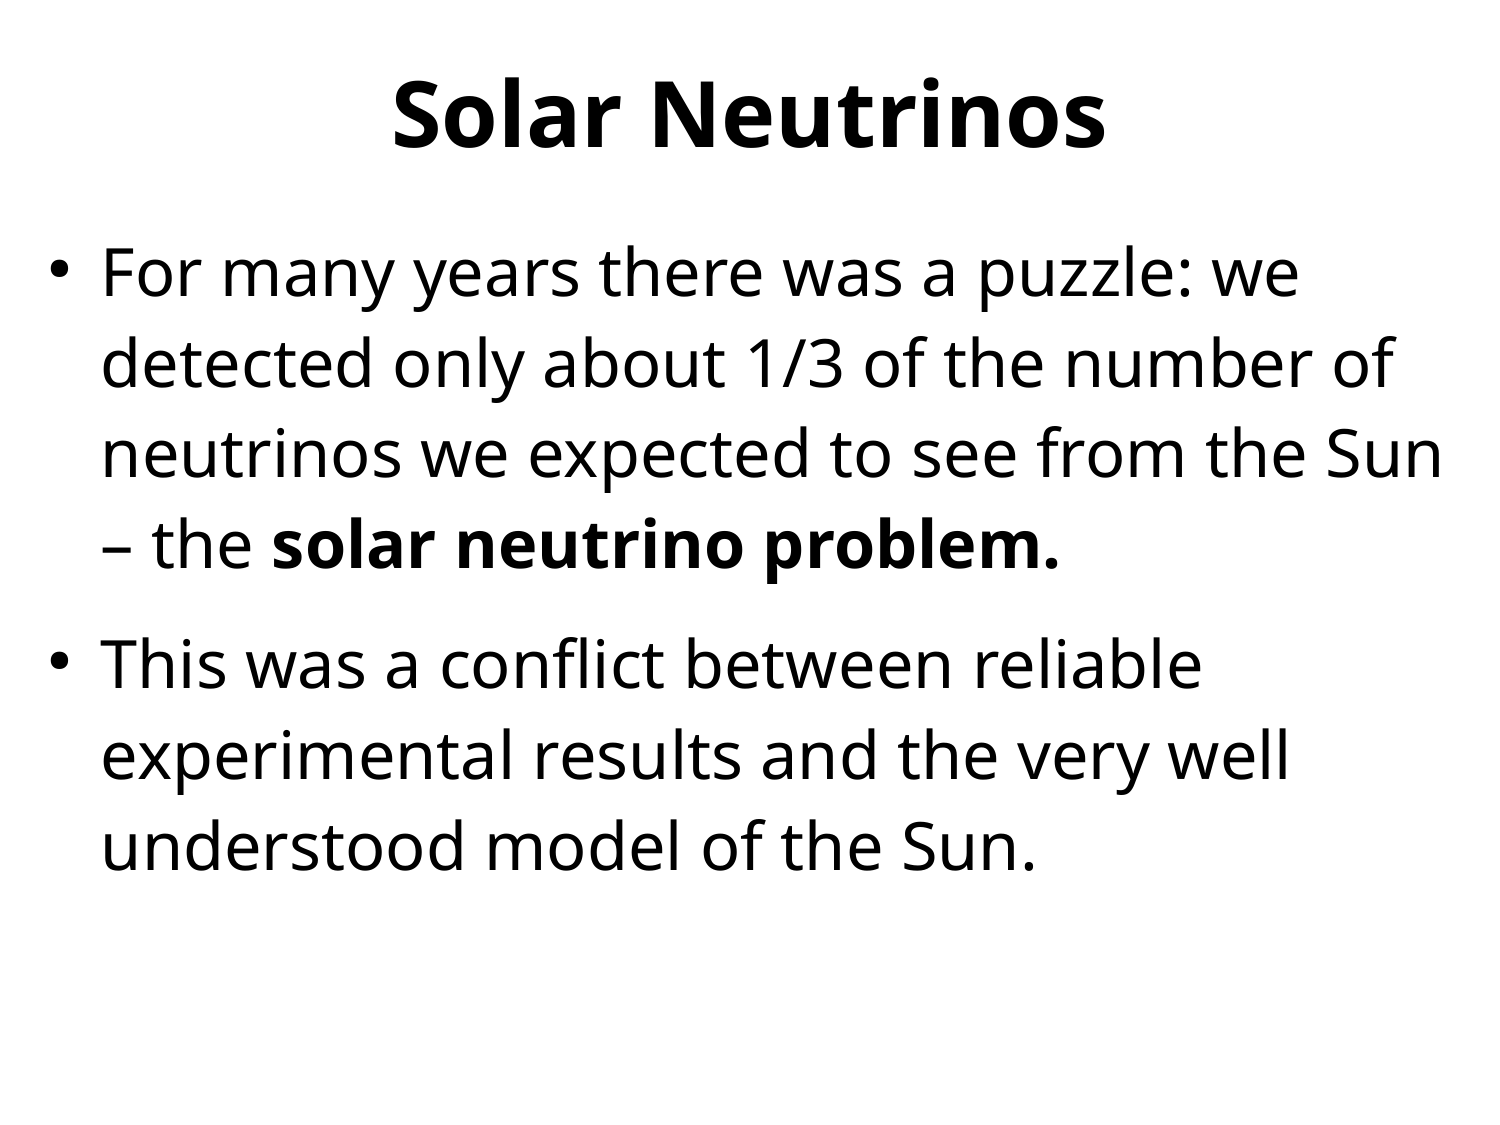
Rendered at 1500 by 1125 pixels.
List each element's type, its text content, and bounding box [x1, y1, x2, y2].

list For many years there was a puzzle: we detected only about 1/3 of the number of neutrinos we expected to see from the Sun – the solar neutrino problem. This was a conflict between reliable experimental results and the very well understood model of the Sun. [30, 224, 1471, 1021]
title Solar Neutrinos [30, 58, 1471, 167]
